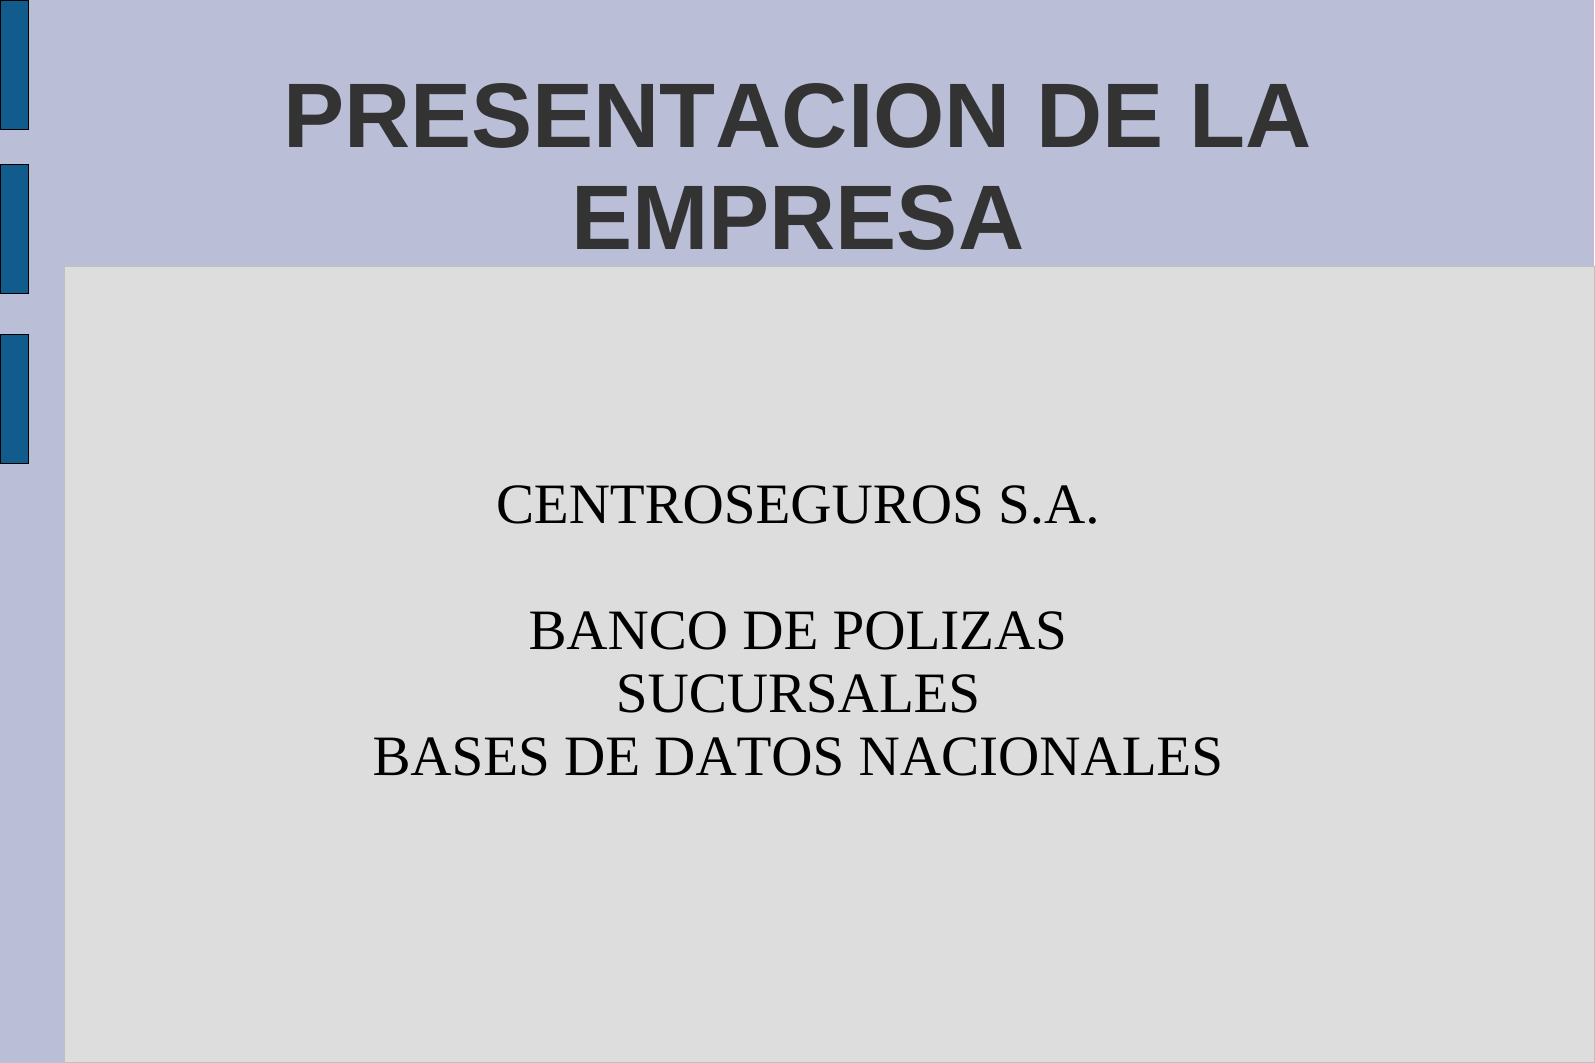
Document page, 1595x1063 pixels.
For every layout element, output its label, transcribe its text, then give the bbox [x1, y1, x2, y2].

subtitle CENTROSEGUROS S.A. BANCO DE POLIZAS SUCURSALES BASES DE DATOS NACIONALES [117, 295, 1479, 966]
title PRESENTACION DE LA EMPRESA [117, 64, 1479, 270]
